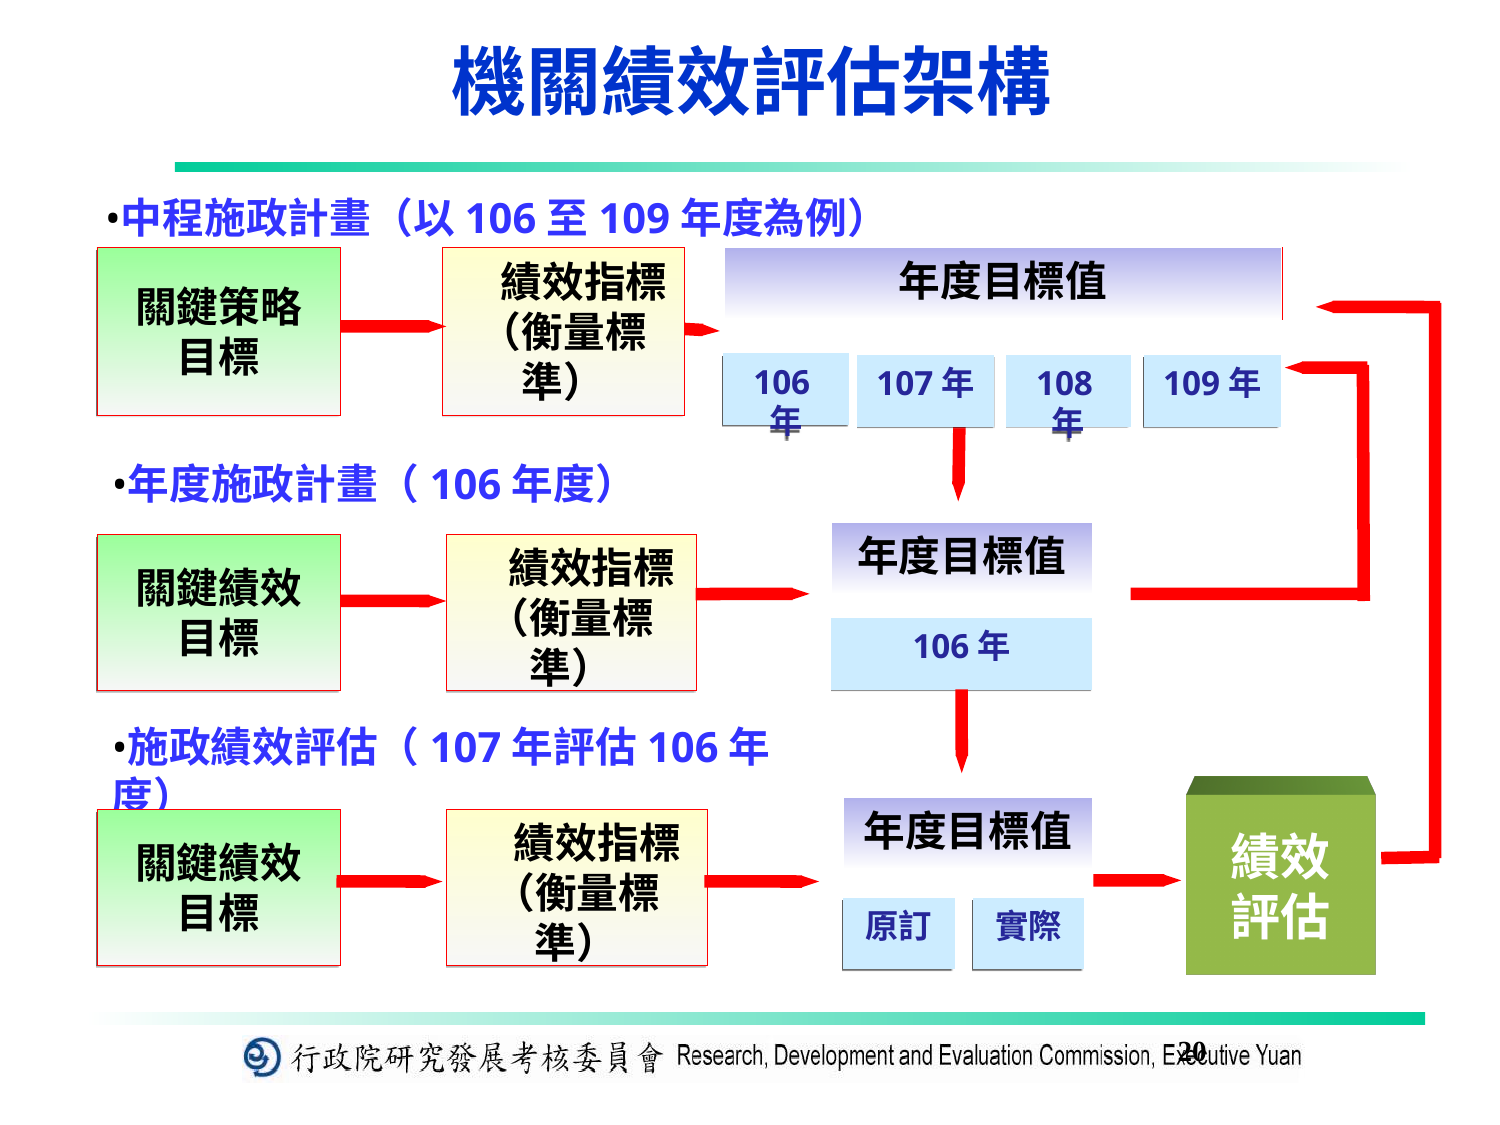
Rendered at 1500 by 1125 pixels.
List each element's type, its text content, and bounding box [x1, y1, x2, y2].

text_box 年度目標值 [724, 247, 1282, 319]
text_box 年度施政計畫（106年度） [97, 450, 752, 510]
text_box 中程施政計畫（以106至109年度為例） [88, 185, 915, 256]
text_box 106年 [831, 618, 1092, 690]
text_box 績效指標 （衡量標準） [446, 809, 707, 965]
text_box 年度目標值 [843, 797, 1092, 869]
text_box 關鍵績效 目標 [97, 534, 340, 690]
text_box 109年 [1144, 355, 1281, 427]
text_box 實際 [973, 898, 1084, 969]
text_box 107年 [857, 355, 994, 427]
text_box 關鍵策略 目標 [97, 256, 340, 415]
text_box 原訂 [843, 898, 955, 969]
text_box [1162, 1012, 1476, 1101]
text_box 績效指標 （衡量標準） [446, 534, 696, 690]
text_box 施政績效評估（107年評估106年度） [97, 713, 845, 773]
text_box 關鍵績效 目標 [97, 809, 340, 965]
chart [692, 570, 810, 639]
text_box 108年 [1006, 355, 1131, 427]
text_box 績效指標 （衡量標準） [442, 256, 684, 415]
text_box 106年 [723, 353, 849, 425]
text_box 機關績效評估架構 [111, 27, 1392, 132]
text_box 年度目標值 [831, 522, 1092, 594]
